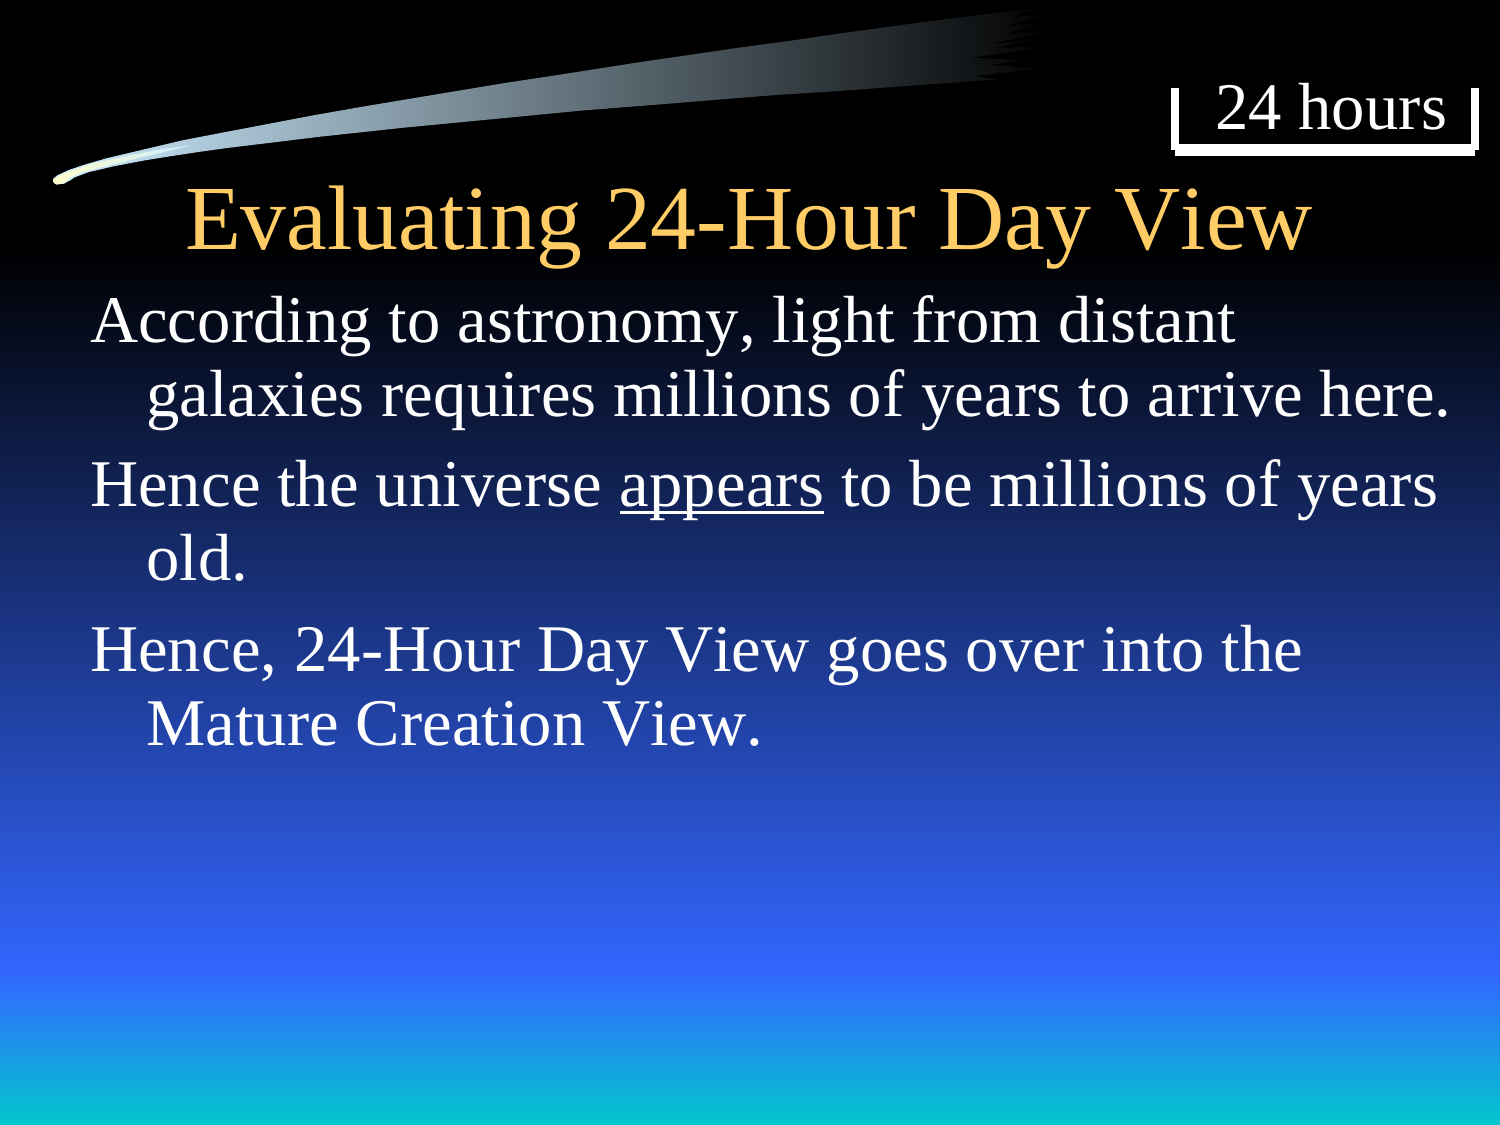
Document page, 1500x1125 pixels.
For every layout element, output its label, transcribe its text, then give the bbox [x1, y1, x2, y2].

text_box 24 hours [1199, 62, 1475, 152]
list According to astronomy, light from distant galaxies requires millions of years to arrive here. Hence the universe appears to be millions of years old. Hence, 24-Hour Day View goes over into the Mature Creation View. [74, 275, 1475, 951]
title Evaluating 24-Hour Day View [112, 124, 1388, 275]
